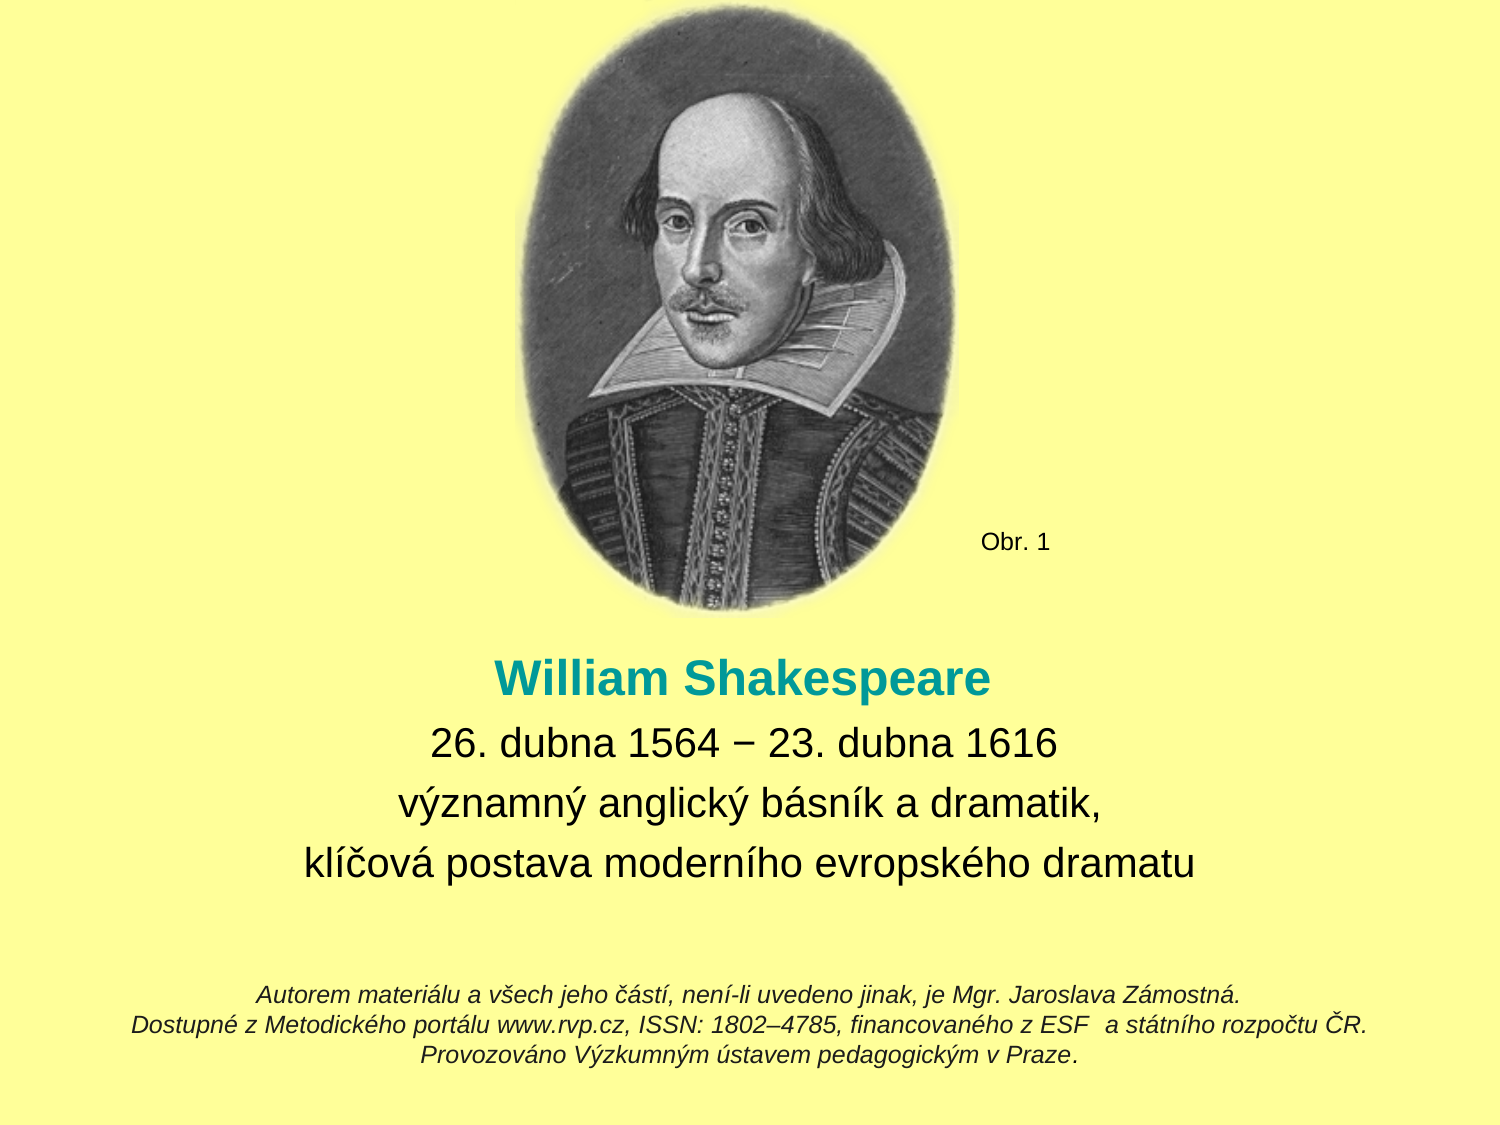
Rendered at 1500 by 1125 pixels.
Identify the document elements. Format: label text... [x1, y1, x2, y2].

text_box Obr. 1 [966, 517, 1066, 564]
text_box Autorem materiálu a všech jeho částí, není-li uvedeno jinak, je Mgr. Jaroslava Zámostná. Dostupné z Metodického portálu www.rvp.cz, ISSN: 1802–4785, financovaného z ESF a státního rozpočtu ČR. Provozováno Výzkumným ústavem pedagogickým v Praze. [0, 970, 1500, 1106]
picture [515, 0, 959, 618]
text_box William Shakespeare 26. dubna 1564 − 23. dubna 1616 významný anglický básník a dramatik, klíčová postava moderního evropského dramatu [225, 637, 1276, 926]
